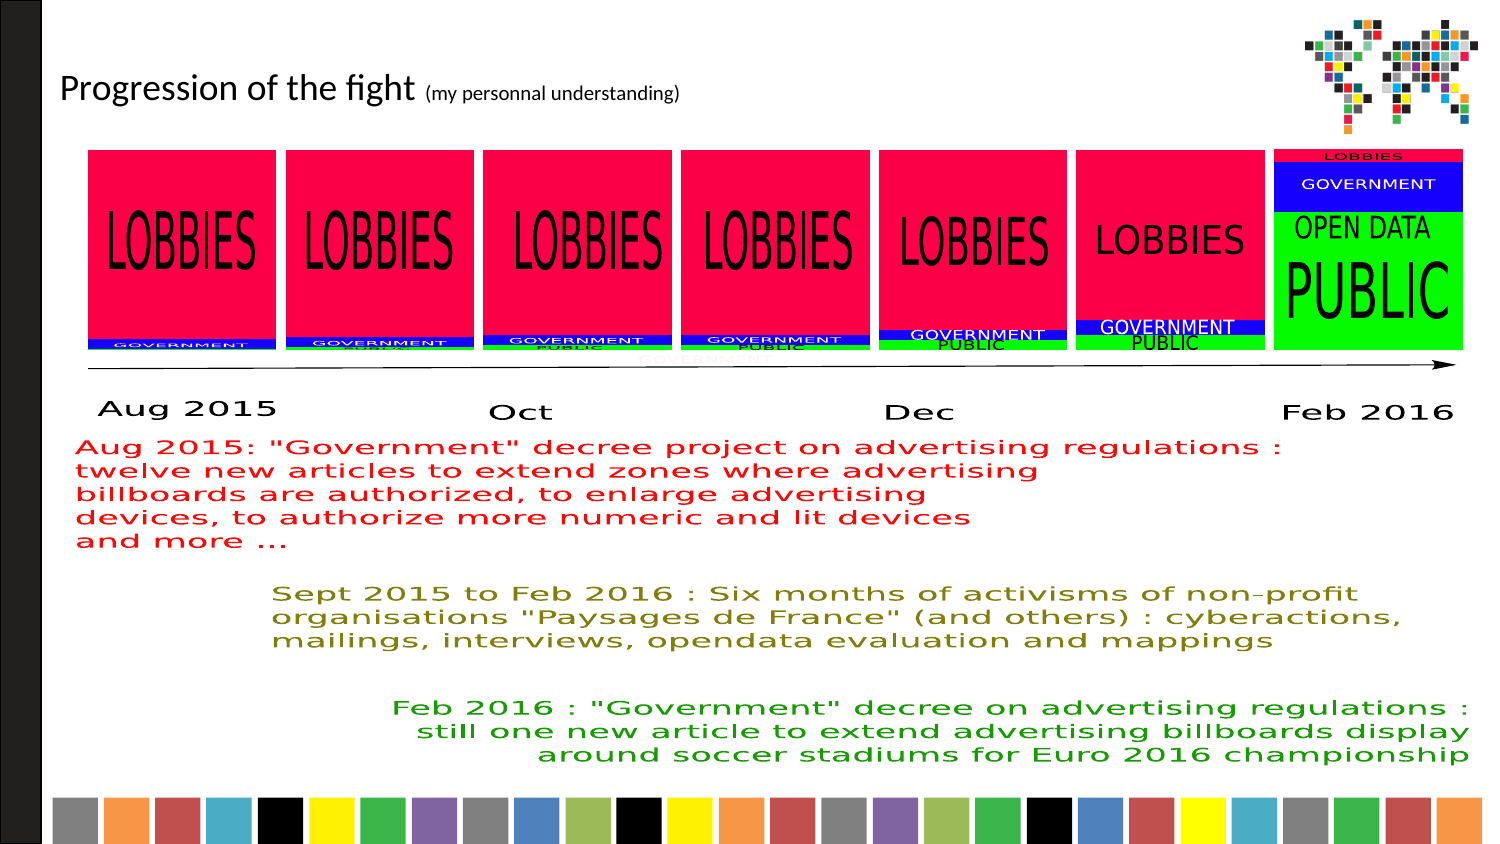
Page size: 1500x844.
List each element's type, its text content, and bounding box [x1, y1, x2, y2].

picture [1305, 20, 1478, 134]
picture [75, 148, 1477, 768]
text_box Progression of the fight (my personnal understanding) [59, 15, 1280, 156]
